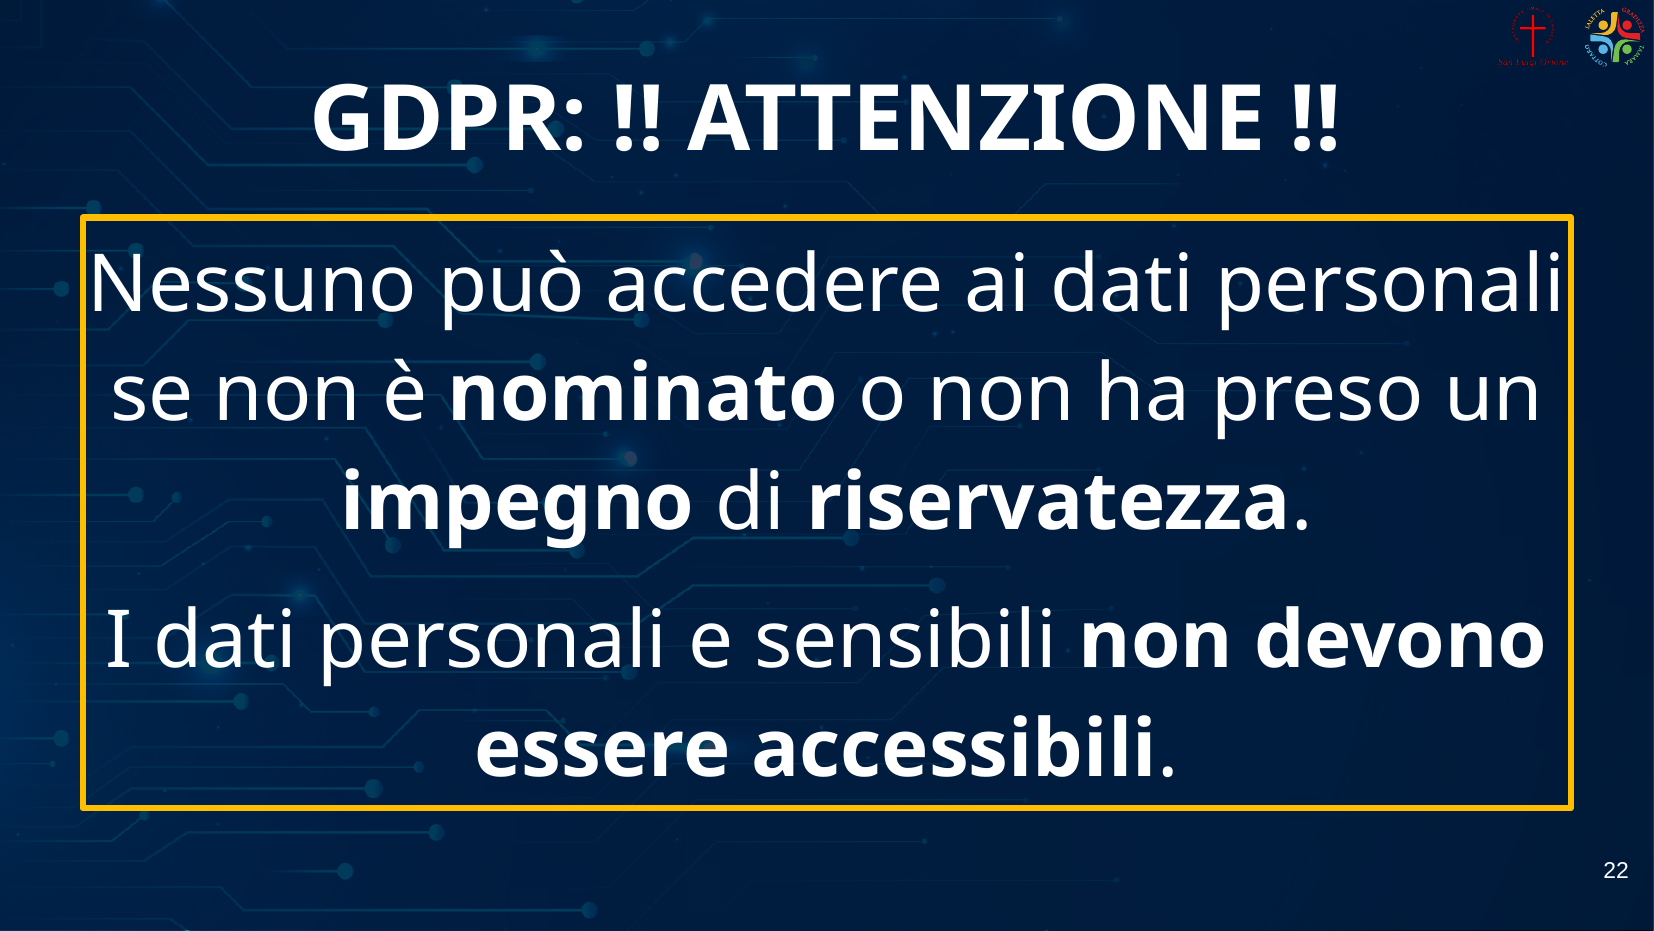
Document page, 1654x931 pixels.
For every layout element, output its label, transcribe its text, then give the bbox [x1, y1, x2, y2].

title GDPR: !! ATTENZIONE !! [82, 37, 1571, 193]
picture [1498, 7, 1568, 37]
list Nessuno può accedere ai dati personali se non è nominato o non ha preso un impegno di riservatezza. I dati personali e sensibili non devono essere accessibili. [82, 217, 1571, 809]
